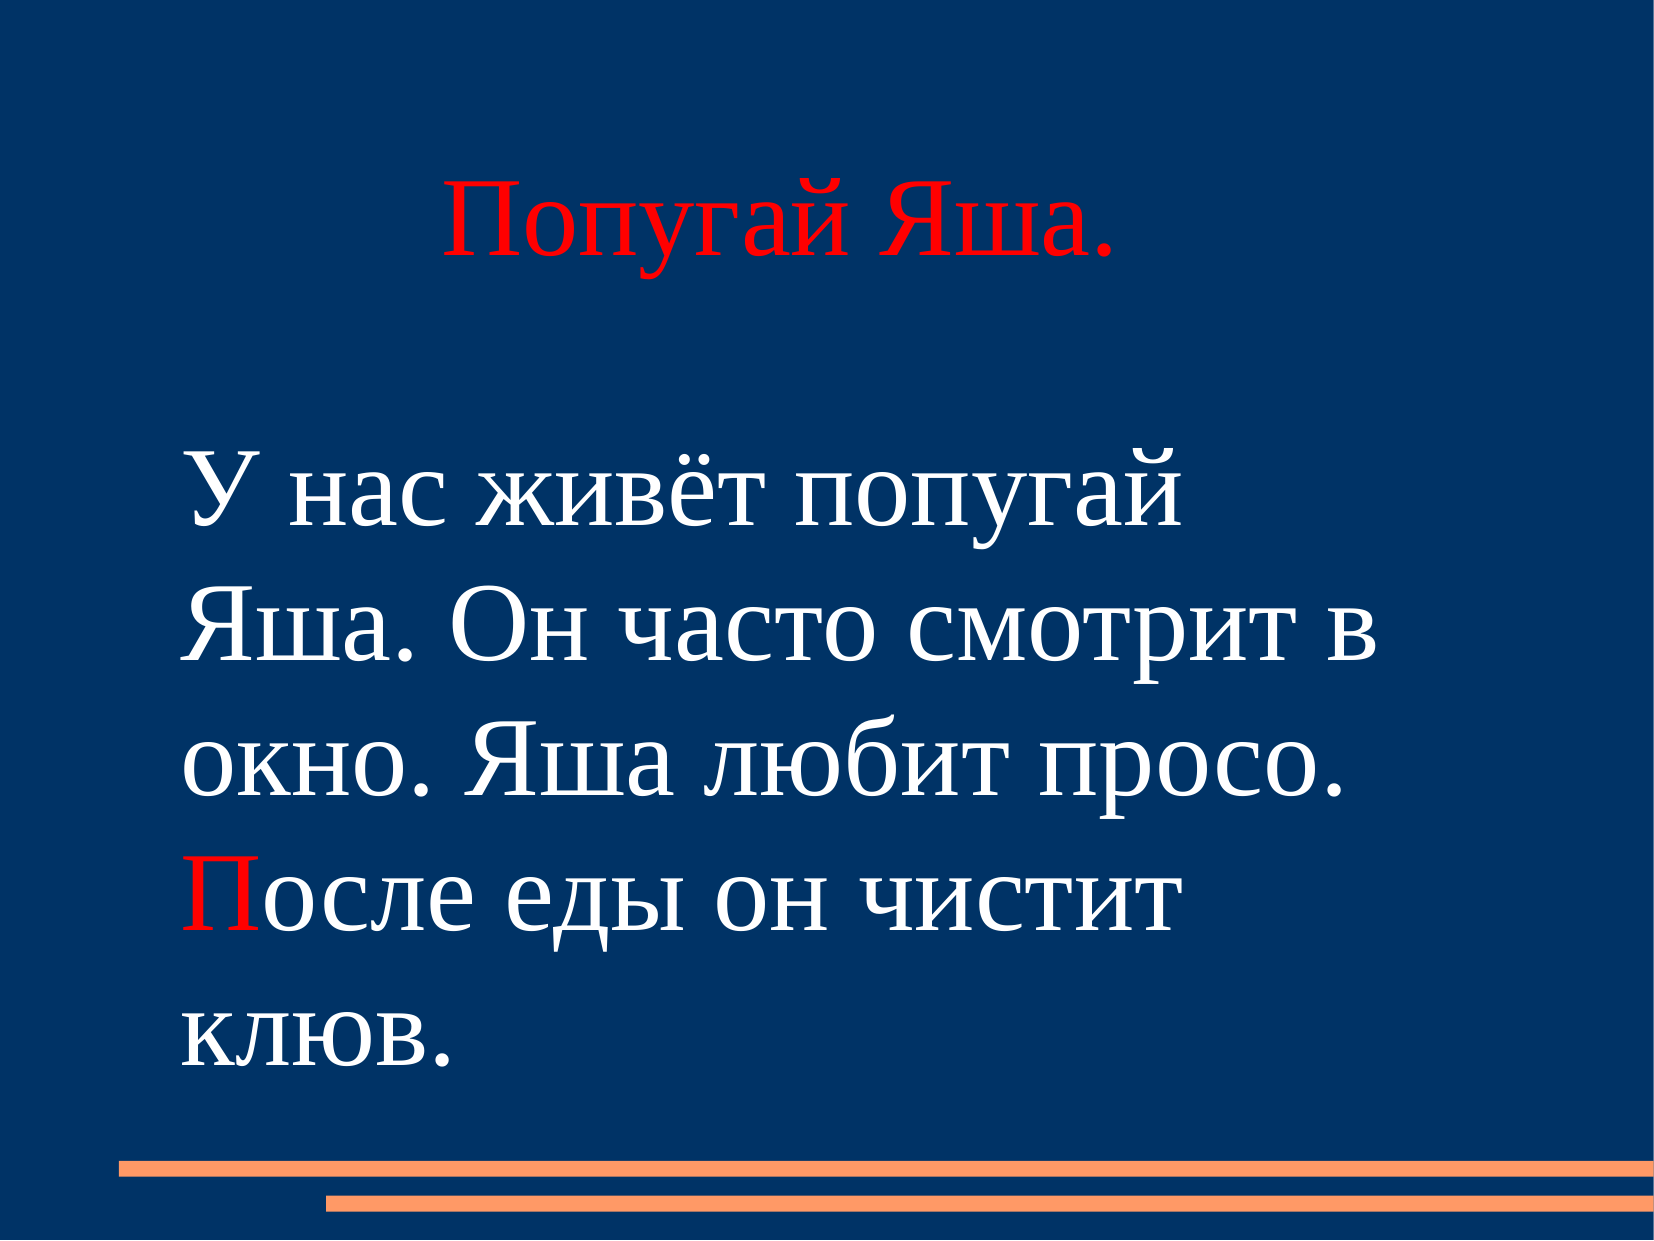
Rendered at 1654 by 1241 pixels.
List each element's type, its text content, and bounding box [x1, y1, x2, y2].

text_box Попугай Яша. У нас живёт попугай Яша. Он часто смотрит в окно. Яша любит просо. После еды он чистит клюв. [165, 136, 1441, 1096]
